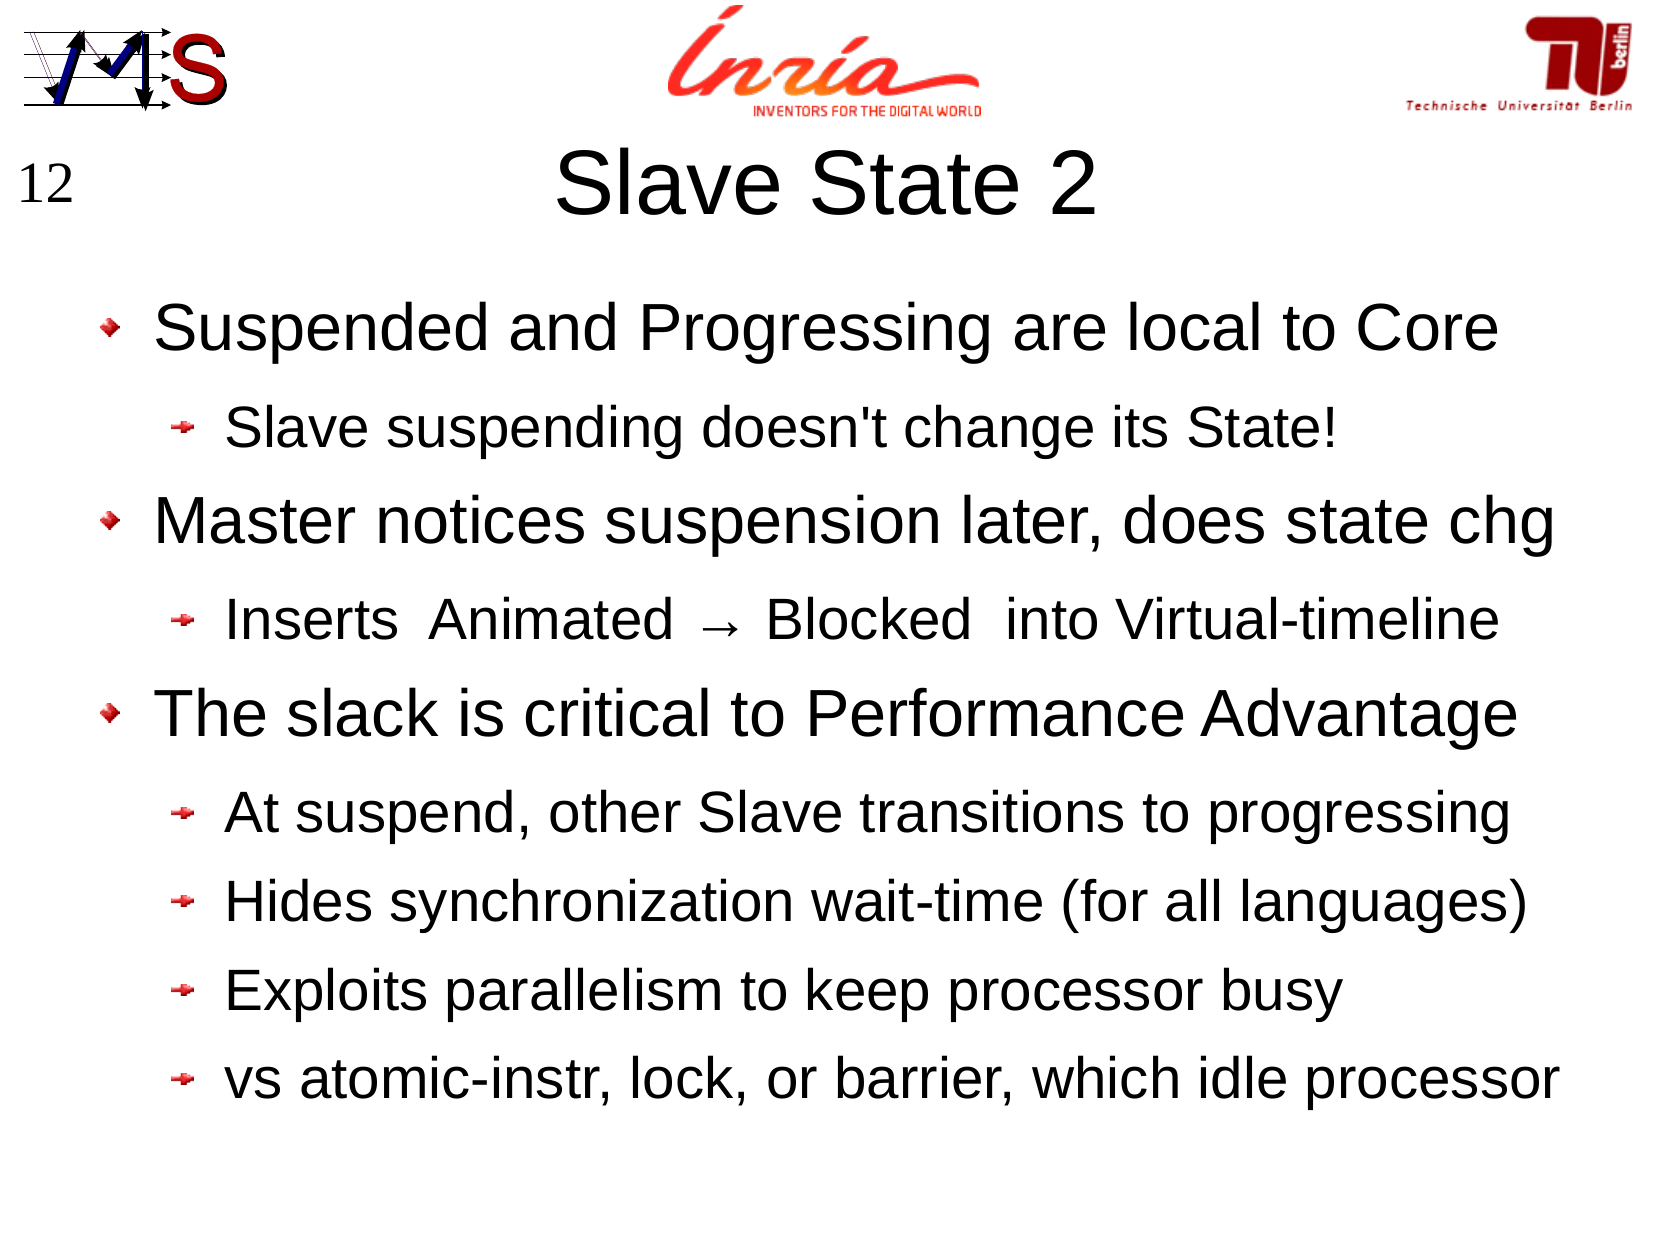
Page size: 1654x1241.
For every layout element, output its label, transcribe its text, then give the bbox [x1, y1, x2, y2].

picture [668, 5, 981, 78]
title Slave State 2 [82, 78, 1571, 287]
picture [1303, 5, 1646, 123]
list Suspended and Progressing are local to Core Slave suspending doesn't change its State! Master notices suspension later, does state chg Inserts Animated → Blocked into Virtual-timeline The slack is critical to Performance Advantage At suspend, other Slave transitions to progressing Hides synchronization wait-time (for all languages) Exploits parallelism to keep processor busy vs atomic-instr, lock, or barrier, which idle processor [82, 290, 1571, 1110]
